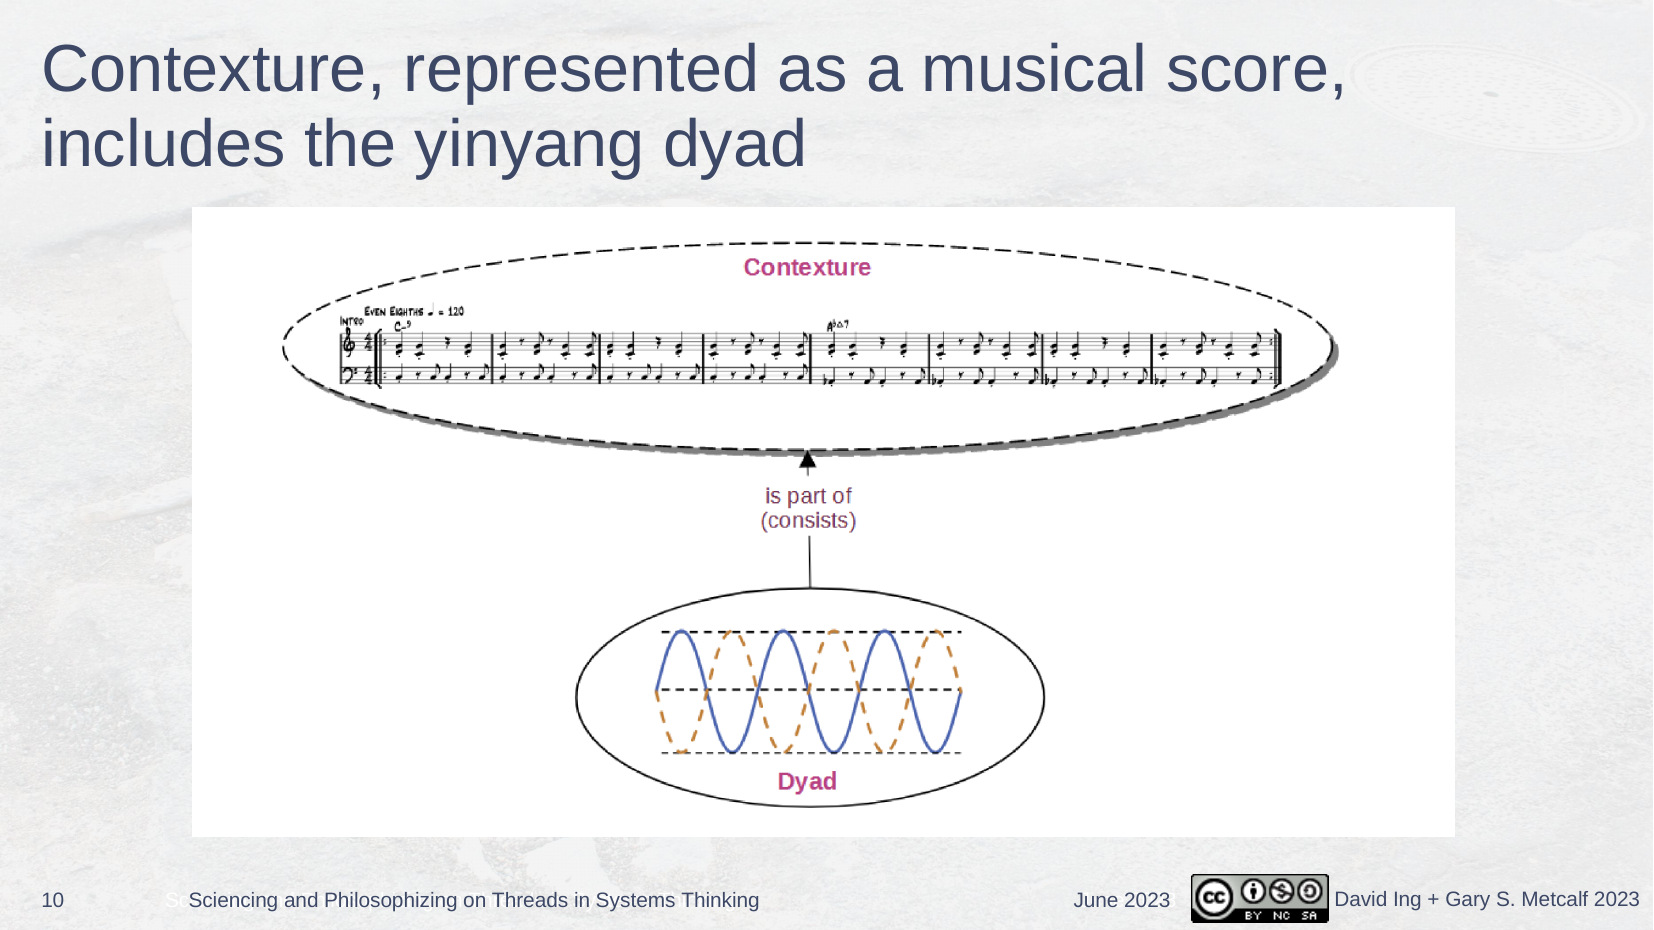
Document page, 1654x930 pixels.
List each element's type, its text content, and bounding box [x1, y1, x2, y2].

title Contexture, represented as a musical score, includes the yinyang dyad [41, 30, 1612, 181]
picture [0, 0, 1653, 930]
